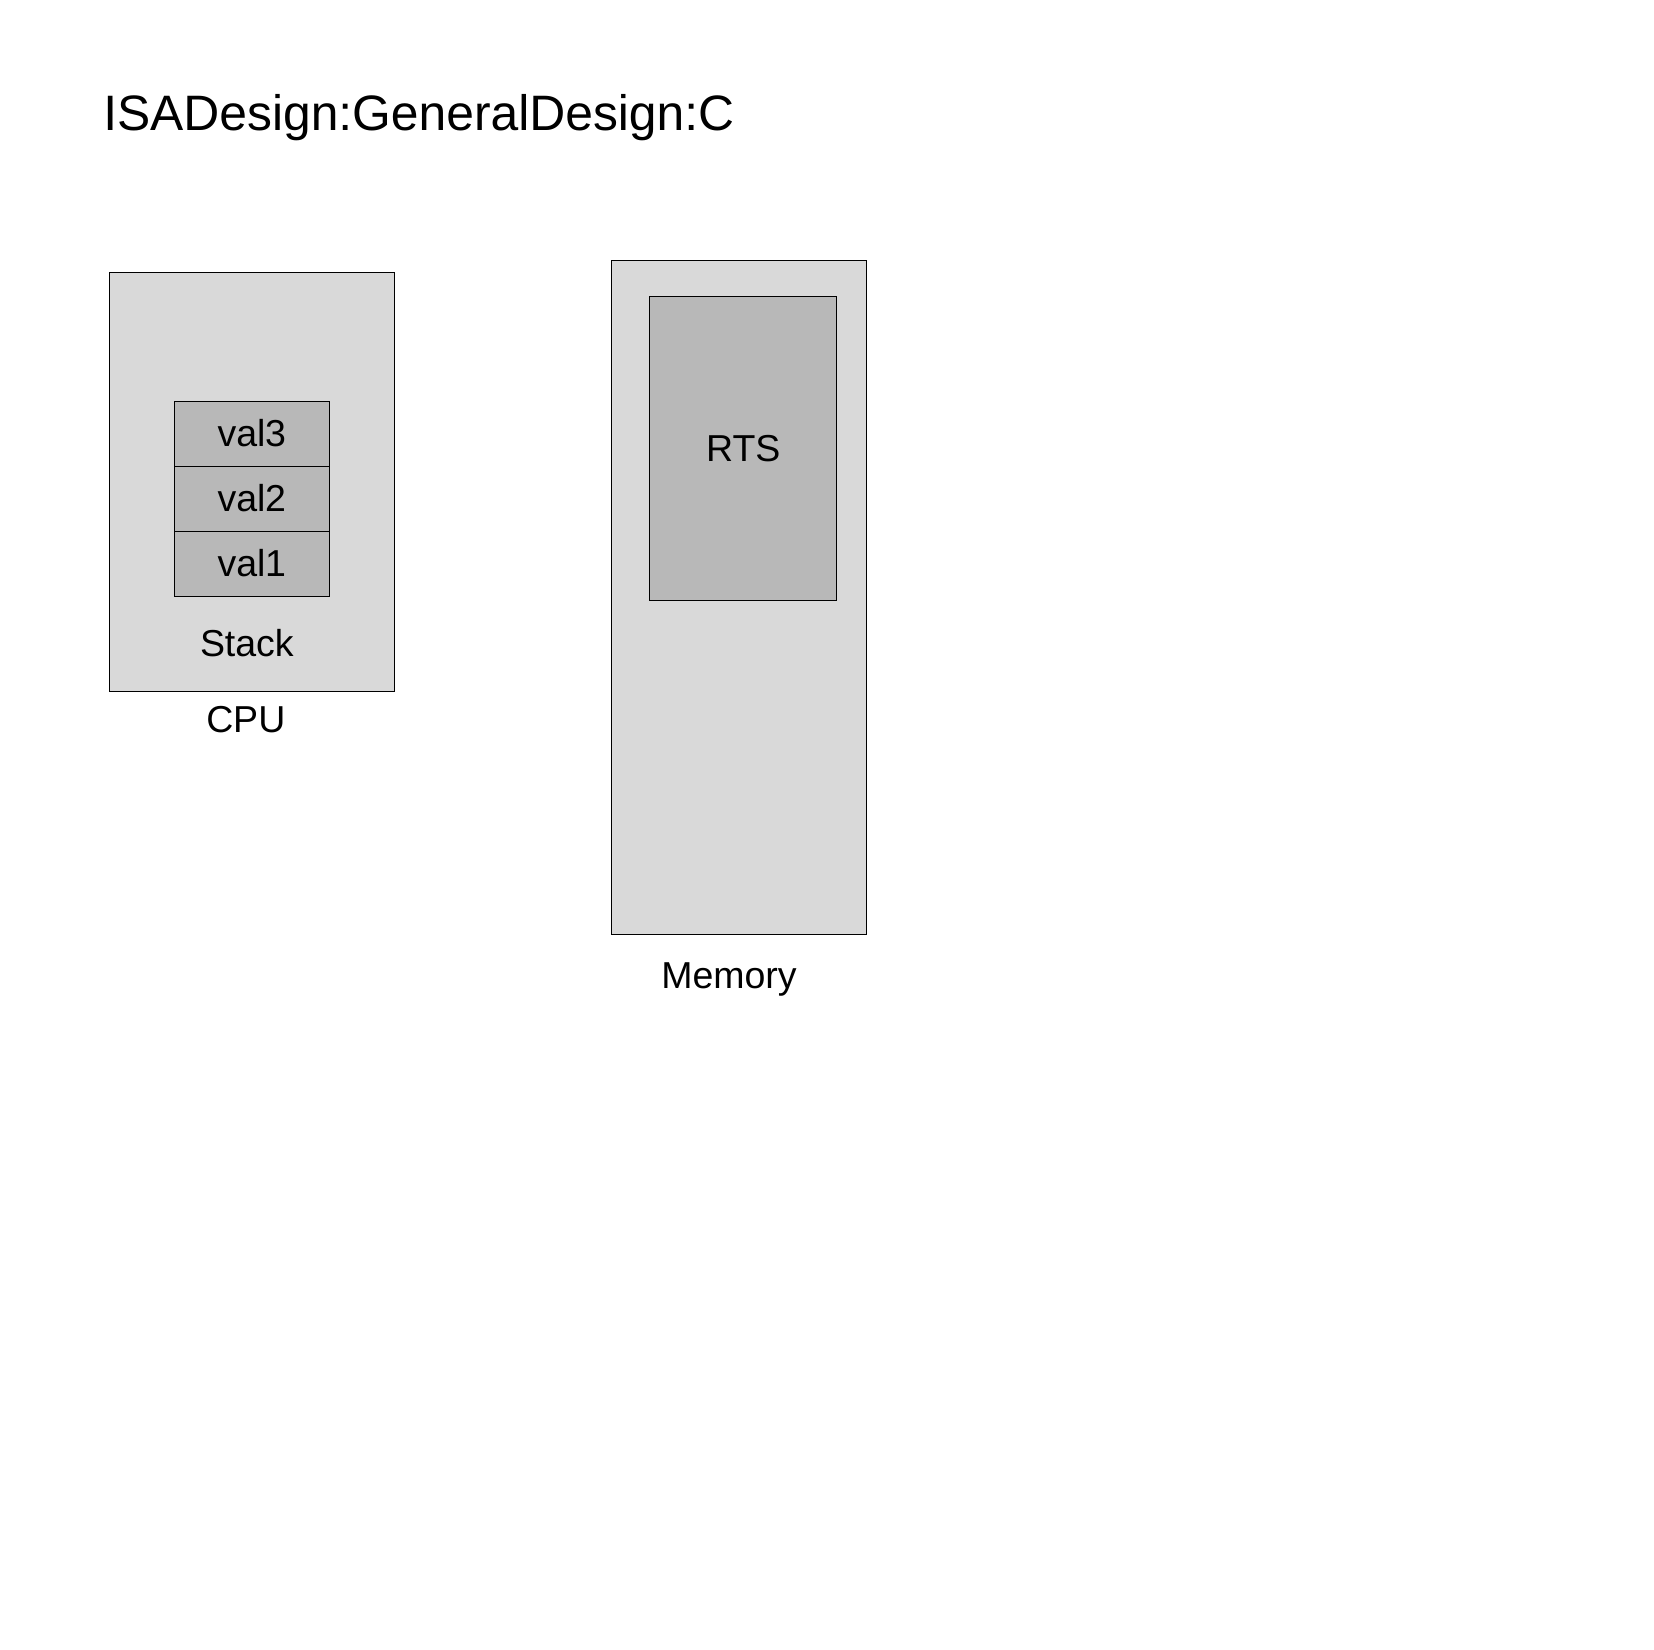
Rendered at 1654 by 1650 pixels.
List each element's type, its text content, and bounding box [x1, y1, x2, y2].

text_box RTS [649, 296, 837, 601]
text_box ISADesign:GeneralDesign:C [88, 78, 1076, 166]
text_box [611, 260, 867, 935]
text_box CPU [191, 691, 301, 749]
text_box val2 [174, 467, 330, 532]
text_box Memory [646, 946, 812, 1004]
text_box Stack [185, 615, 309, 673]
text_box val3 [174, 401, 330, 467]
text_box [109, 272, 395, 692]
text_box val1 [174, 532, 330, 597]
